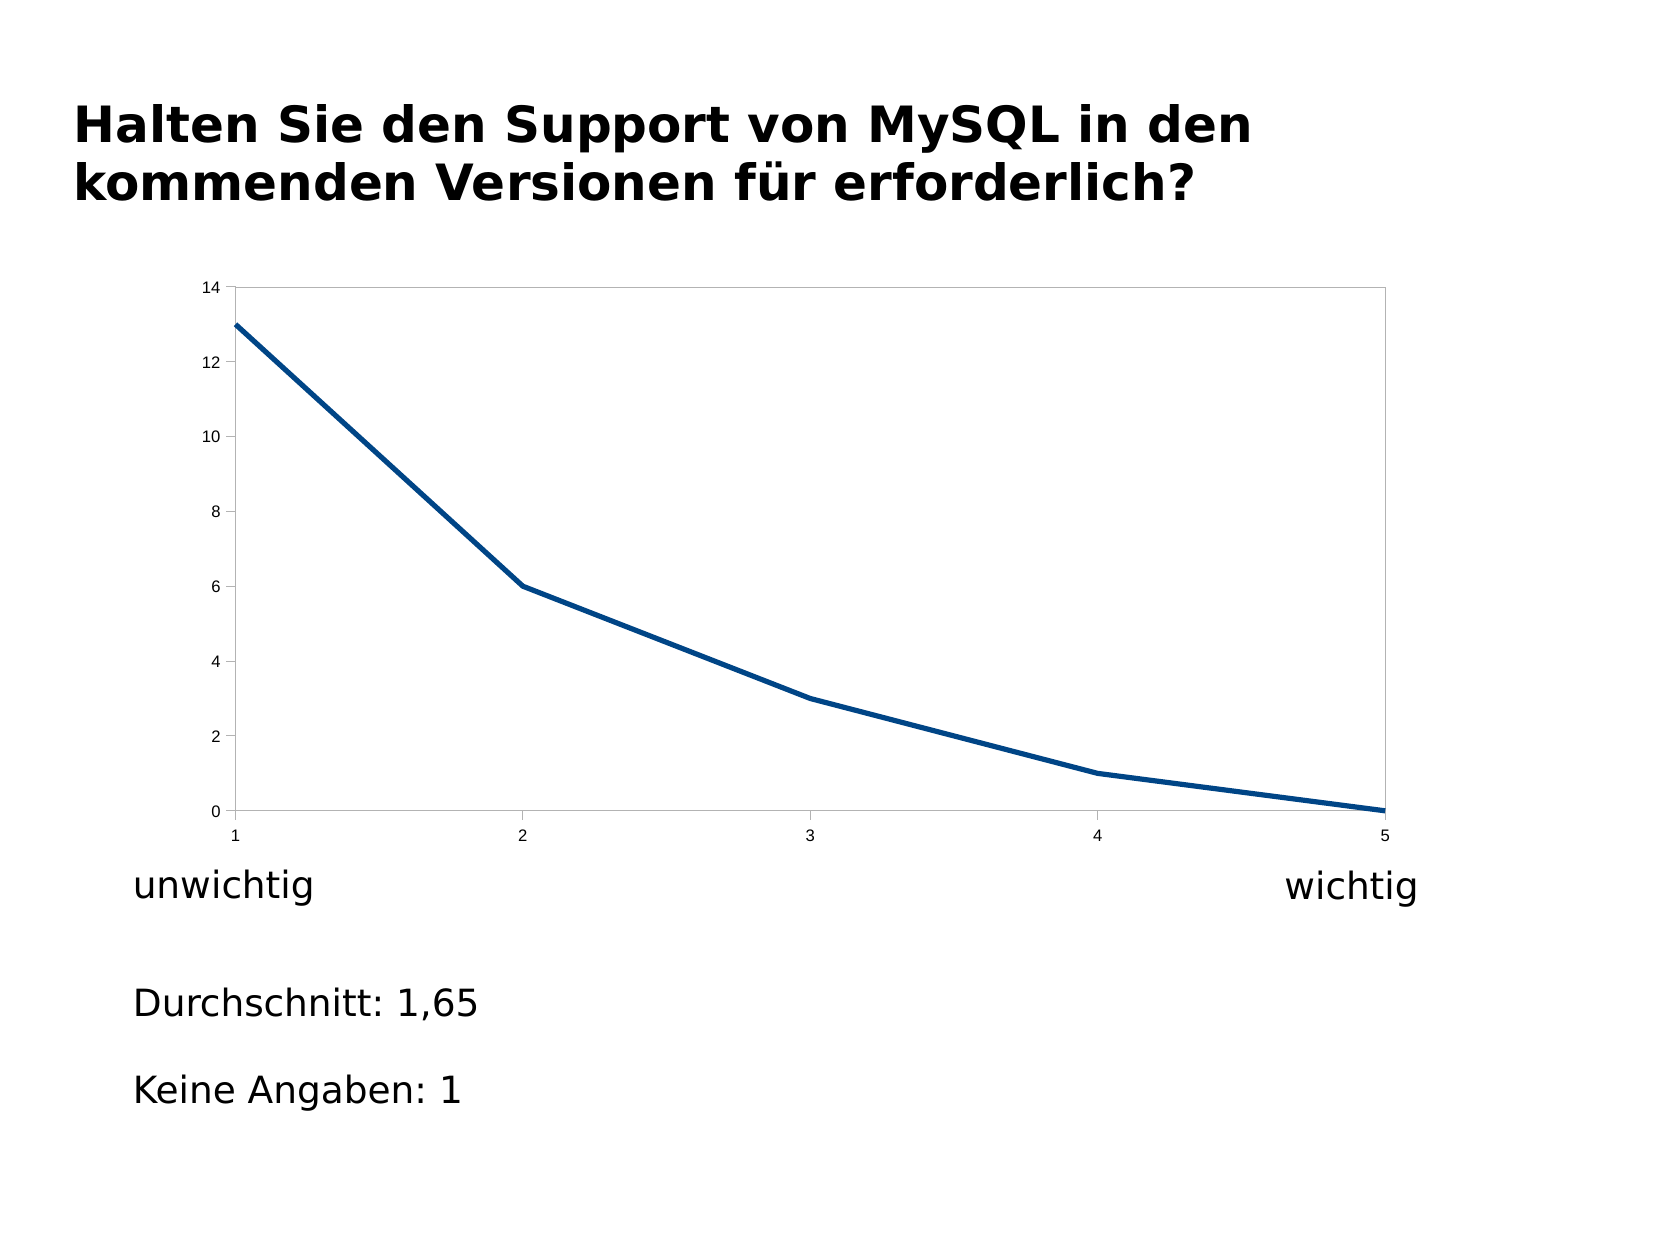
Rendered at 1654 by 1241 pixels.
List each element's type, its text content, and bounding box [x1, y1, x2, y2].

text_box wichtig [1269, 857, 1506, 916]
text_box unwichtig [118, 856, 414, 915]
chart [177, 265, 1415, 857]
text_box Halten Sie den Support von MySQL in den kommenden Versionen für erforderlich? [59, 88, 1536, 220]
text_box Durchschnitt: 1,65 Keine Angaben: 1 [118, 974, 1123, 1120]
